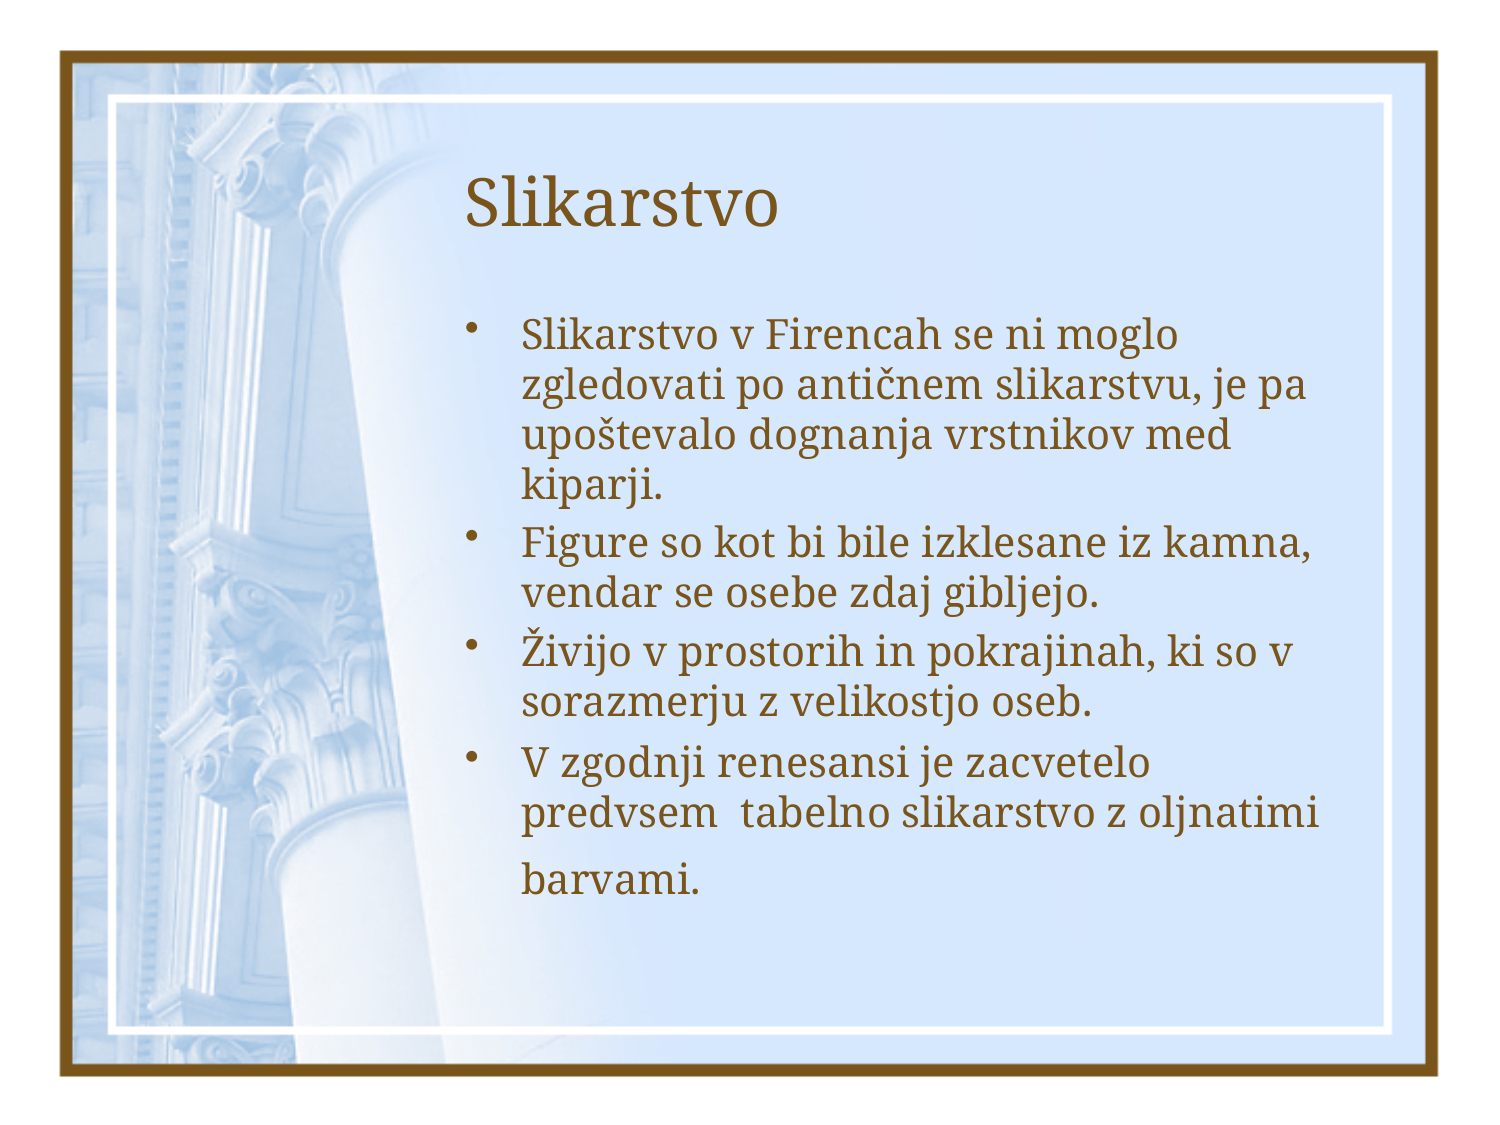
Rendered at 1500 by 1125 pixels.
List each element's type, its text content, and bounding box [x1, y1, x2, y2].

list Slikarstvo v Firencah se ni moglo zgledovati po antičnem slikarstvu, je pa upoštevalo dognanja vrstnikov med kiparji. Figure so kot bi bile izklesane iz kamna, vendar se osebe zdaj gibljejo. Živijo v prostorih in pokrajinah, ki so v sorazmerju z velikostjo oseb. V zgodnji renesansi je zacvetelo predvsem tabelno slikarstvo z oljnatimi barvami. [449, 299, 1350, 938]
picture [0, 0, 1500, 1125]
title Slikarstvo [449, 125, 1350, 275]
